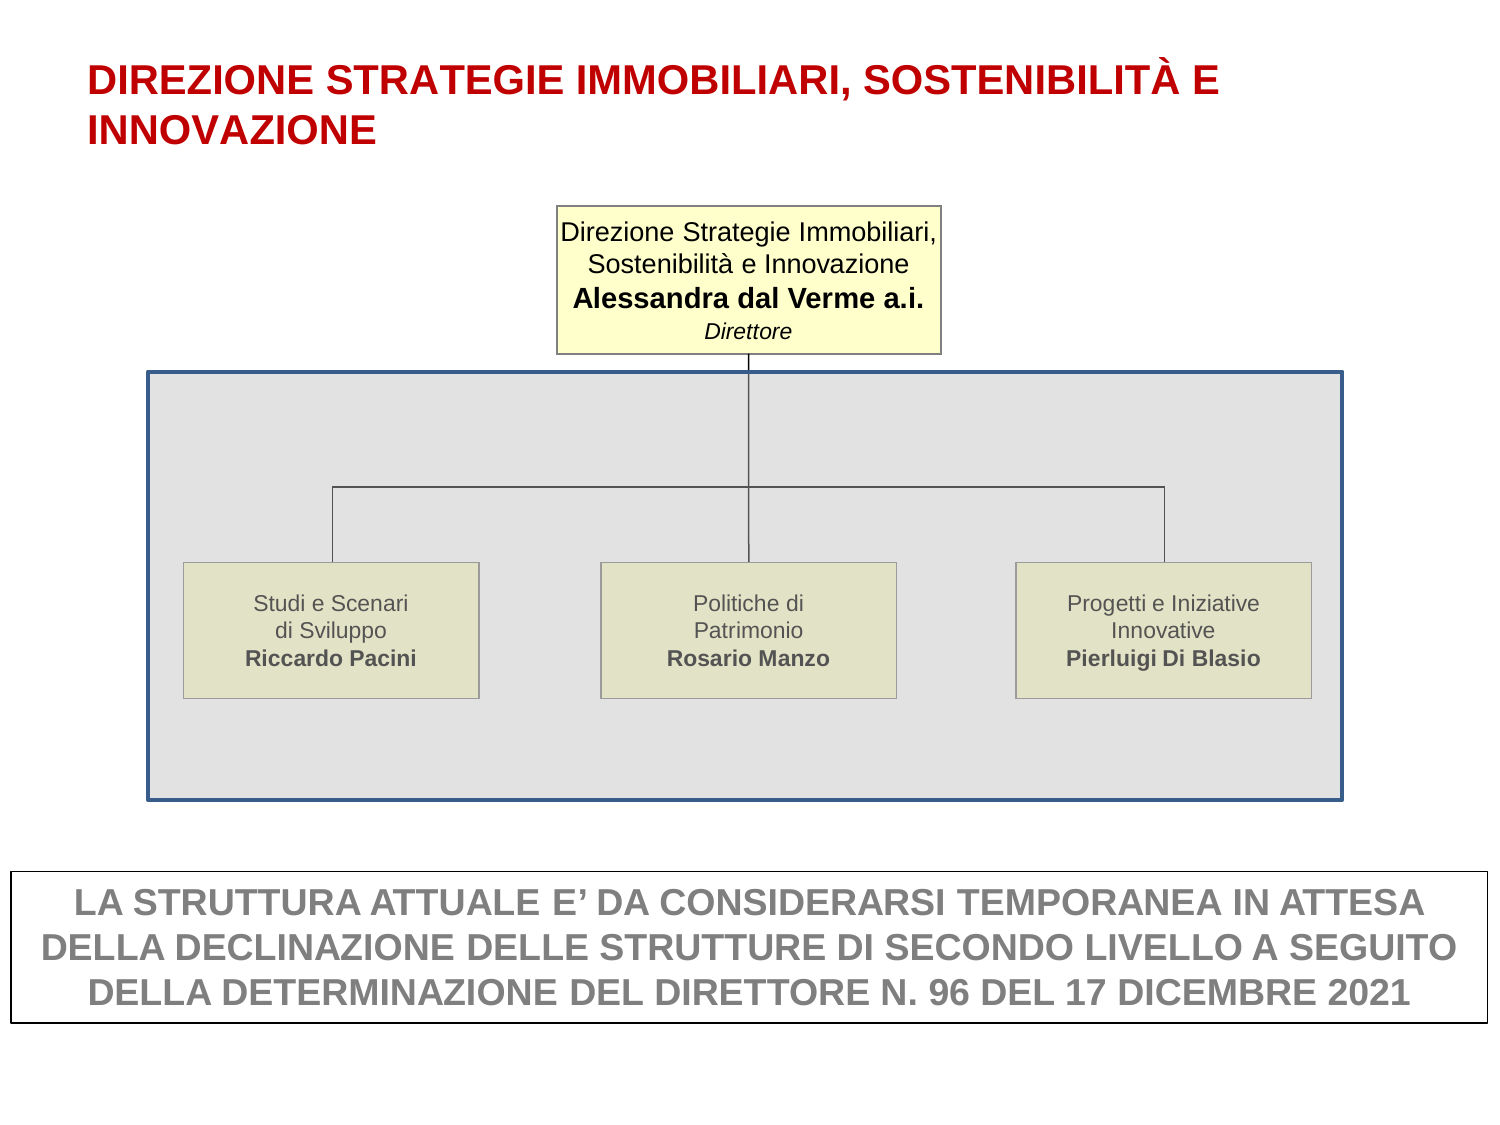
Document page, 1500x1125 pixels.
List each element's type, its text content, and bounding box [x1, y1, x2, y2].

picture [9, 204, 1491, 1037]
text_box DIREZIONE STRATEGIE IMMOBILIARI, SOSTENIBILITÀ E INNOVAZIONE [72, 45, 1462, 128]
